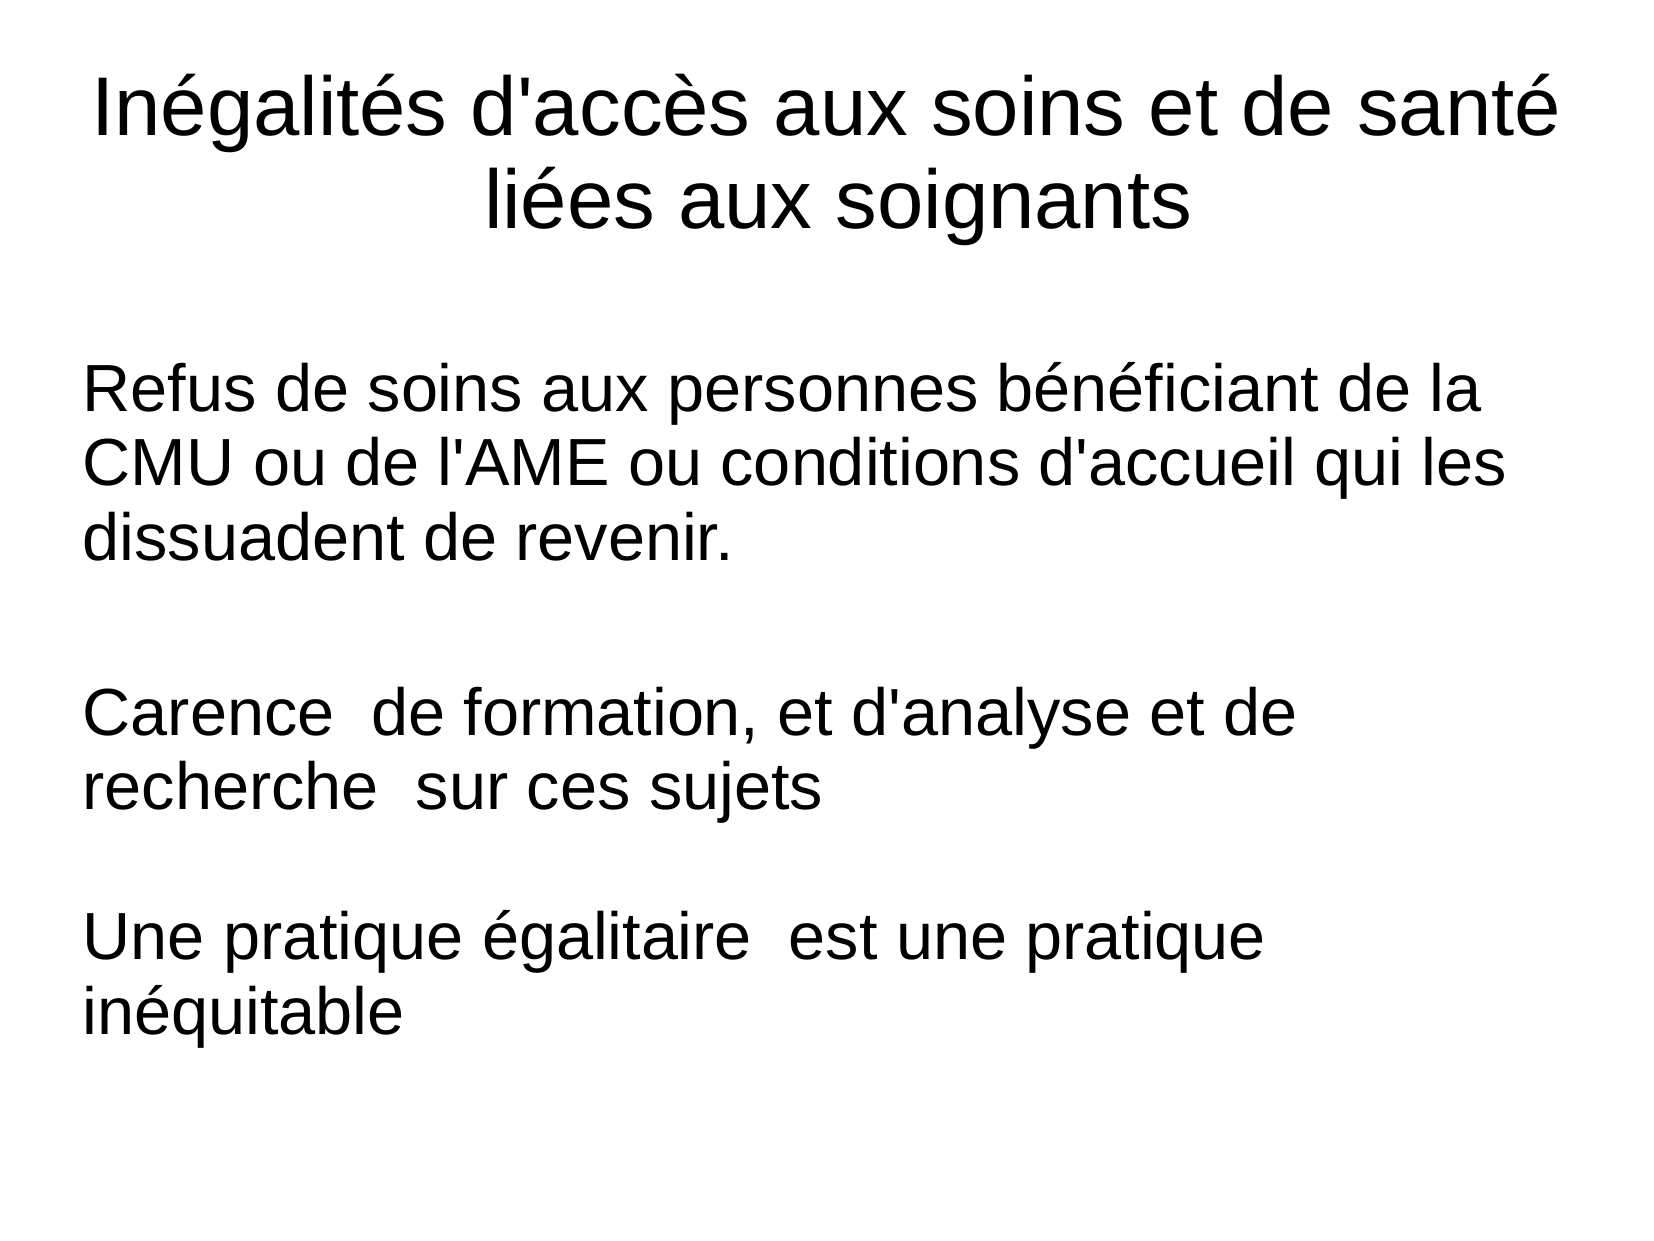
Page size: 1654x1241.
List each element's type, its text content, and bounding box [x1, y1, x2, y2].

subtitle Refus de soins aux personnes bénéficiant de la CMU ou de l'AME ou conditions d'accueil qui les dissuadent de revenir. Carence de formation, et d'analyse et de recherche sur ces sujets Une pratique égalitaire est une pratique inéquitable [82, 290, 1571, 1109]
title Inégalités d'accès aux soins et de santé liées aux soignants [82, 49, 1571, 257]
